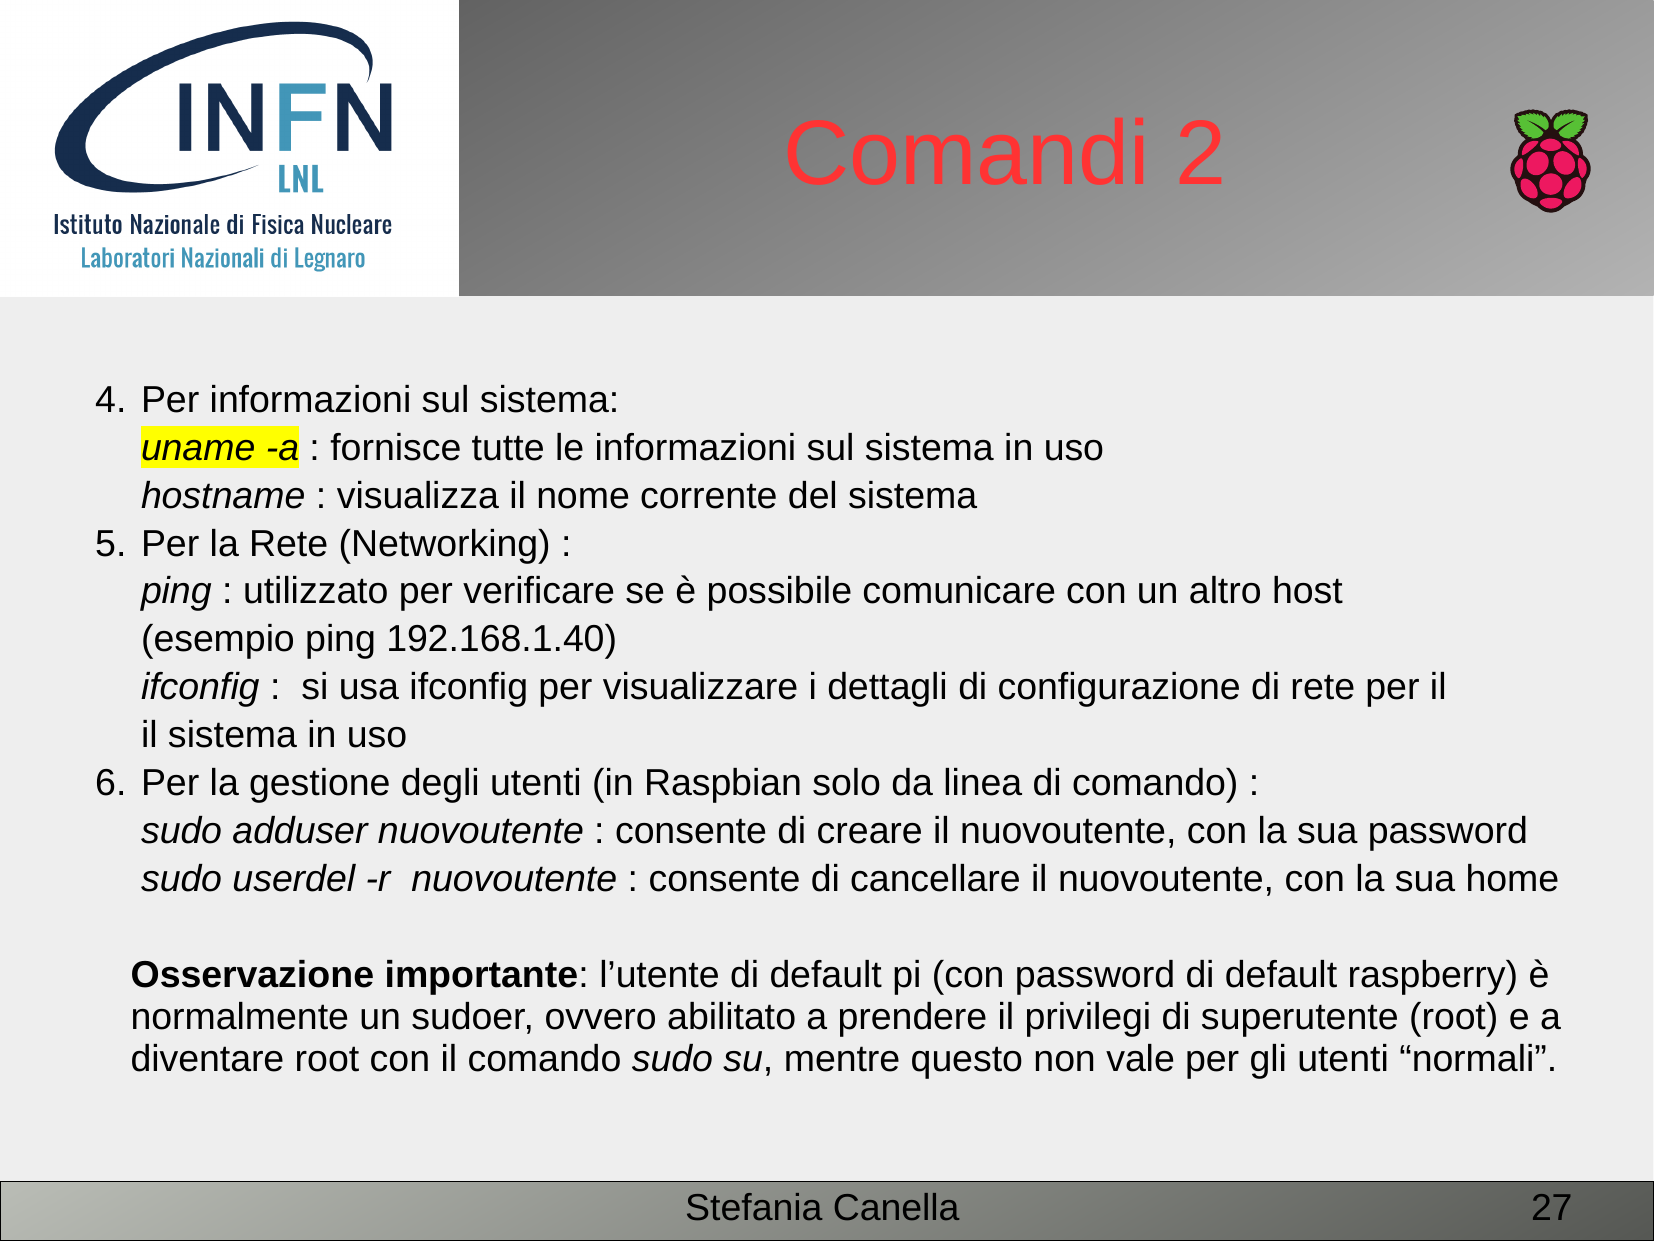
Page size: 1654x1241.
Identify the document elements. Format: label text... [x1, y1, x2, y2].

text_box [459, 0, 1654, 296]
text_box Stefania Canella [670, 1178, 984, 1241]
picture [0, 0, 459, 297]
text_box [0, 1181, 670, 1241]
title Comandi 2 [459, 49, 1571, 257]
text_box <number> [1516, 1178, 1654, 1241]
text_box [984, 1181, 1516, 1241]
subtitle Per informazioni sul sistema: uname -a : fornisce tutte le informazioni sul sistema in uso hostname : visualizza il nome corrente del sistema Per la Rete (Networking) : ping : utilizzato per verificare se è possibile comunicare con un altro host (esempio ping 192.168.1.40) ifconfig : si usa ifconfig per visualizzare i dettagli di configurazione di rete per il il sistema in uso Per la gestione degli utenti (in Raspbian solo da linea di comando) : sudo adduser nuovoutente : consente di creare il nuovoutente, con la sua password sudo userdel -r nuovoutente : consente di cancellare il nuovoutente, con la sua home Osservazione importante: l’utente di default pi (con password di default raspberry) è normalmente un sudoer, ovvero abilitato a prendere il privilegi di superutente (root) e a diventare root con il comando sudo su, mentre questo non vale per gli utenti “normali”. [65, 340, 1588, 1118]
